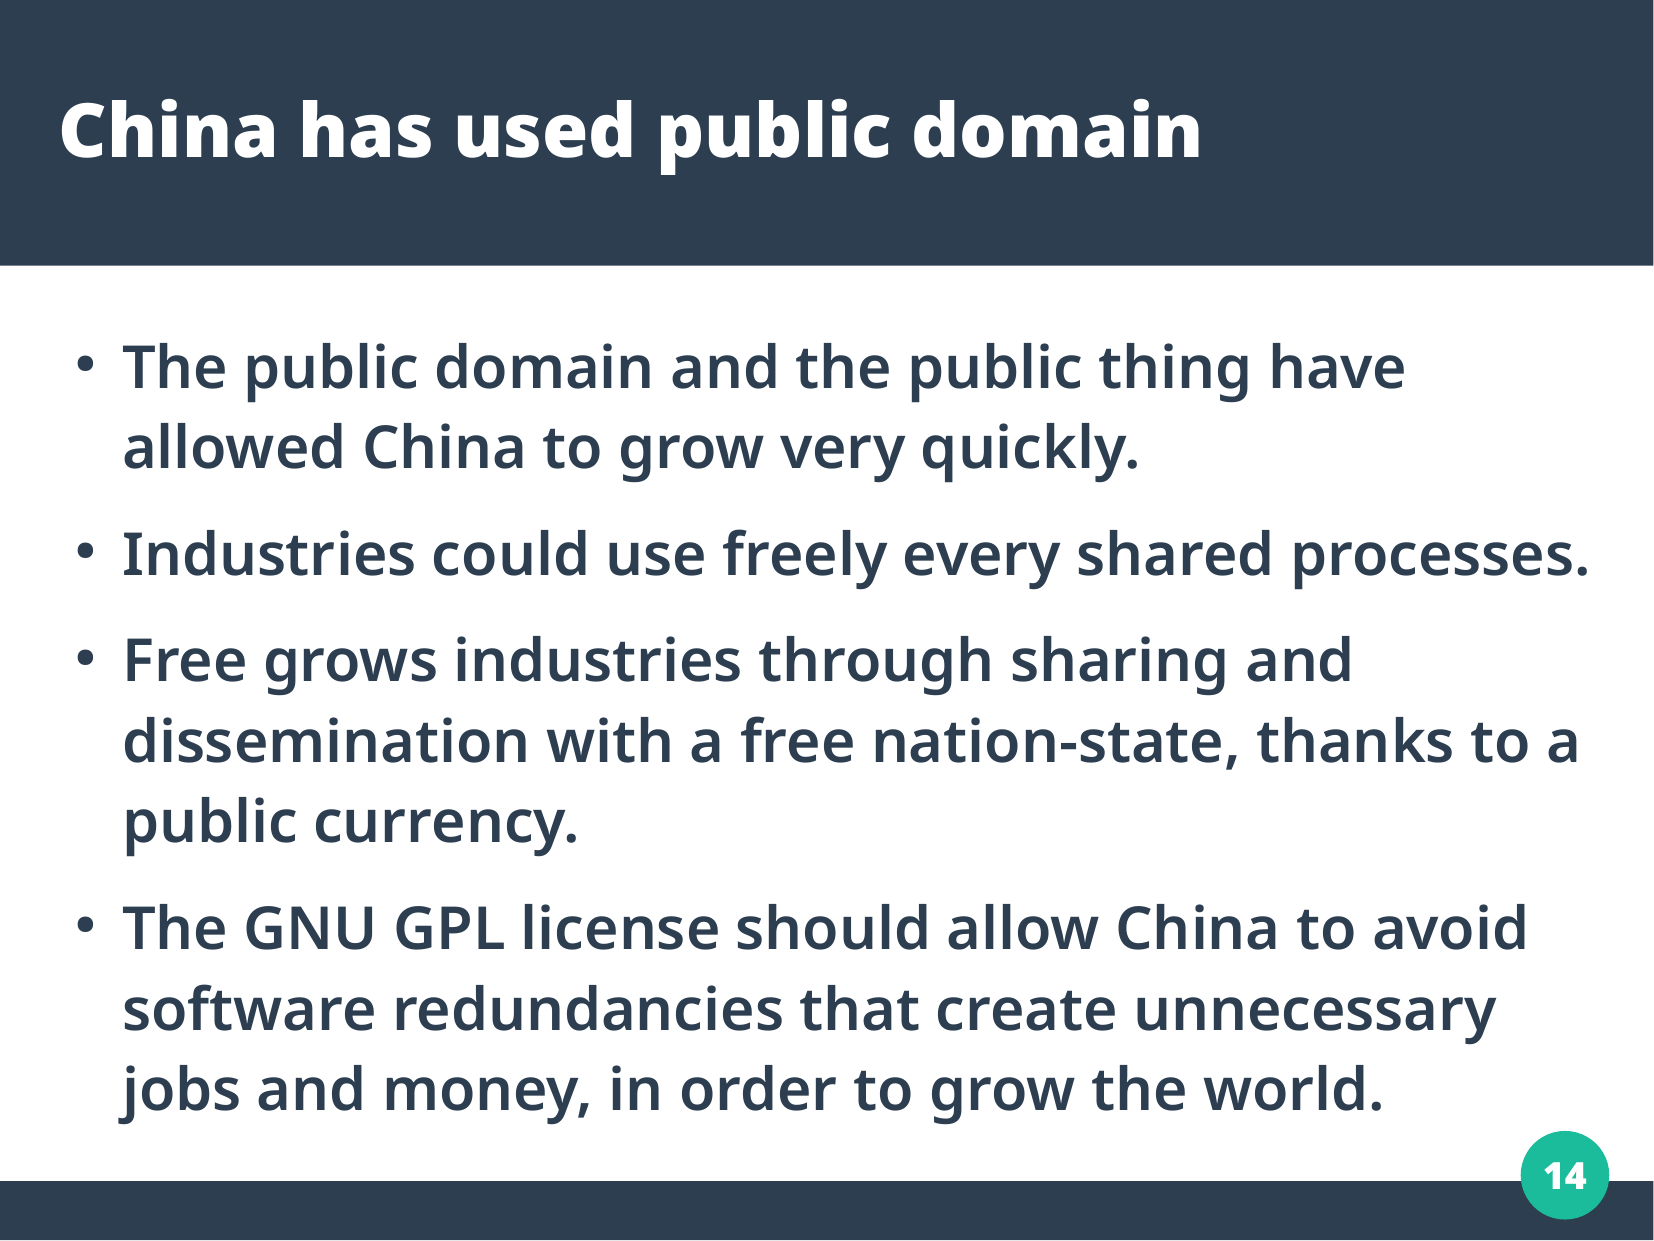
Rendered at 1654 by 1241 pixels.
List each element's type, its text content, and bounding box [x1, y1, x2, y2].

title China has used public domain [59, 49, 1595, 207]
list The public domain and the public thing have allowed China to grow very quickly. Industries could use freely every shared processes. Free grows industries through sharing and dissemination with a free nation-state, thanks to a public currency. The GNU GPL license should allow China to avoid software redundancies that create unnecessary jobs and money, in order to grow the world. [59, 324, 1595, 1152]
